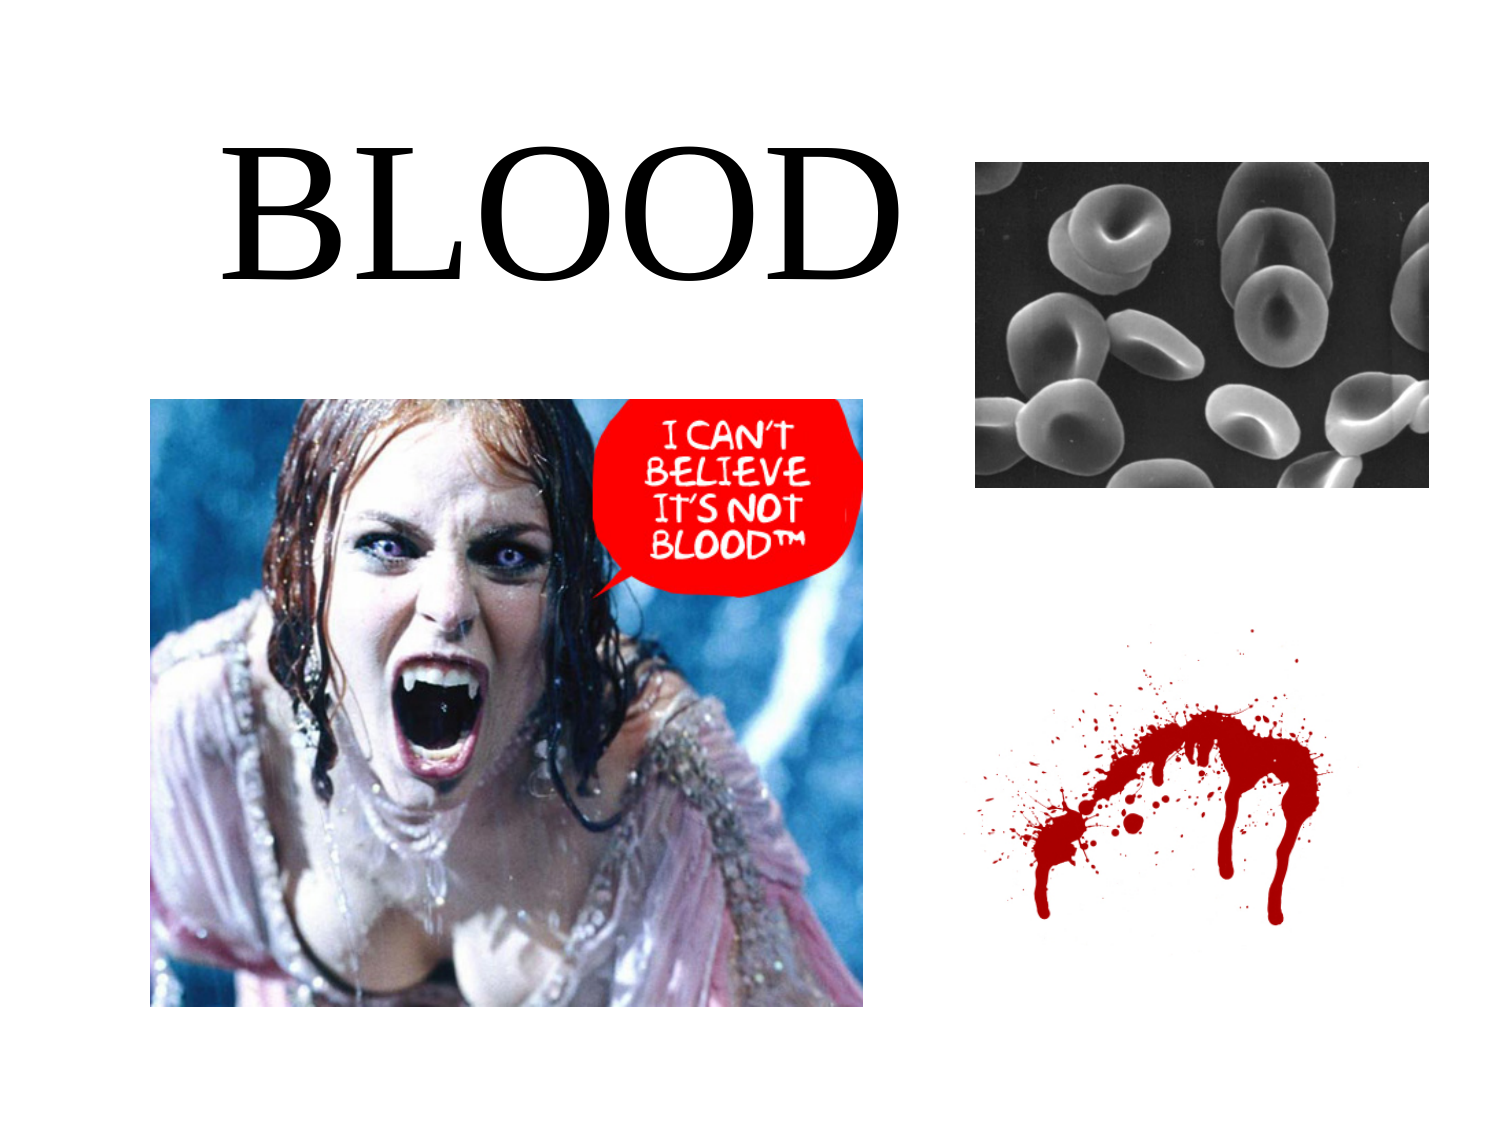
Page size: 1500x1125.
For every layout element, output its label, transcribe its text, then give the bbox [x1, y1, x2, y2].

picture [962, 624, 1363, 957]
picture [150, 399, 863, 1008]
title BLOOD [150, 49, 976, 376]
picture [975, 162, 1429, 488]
